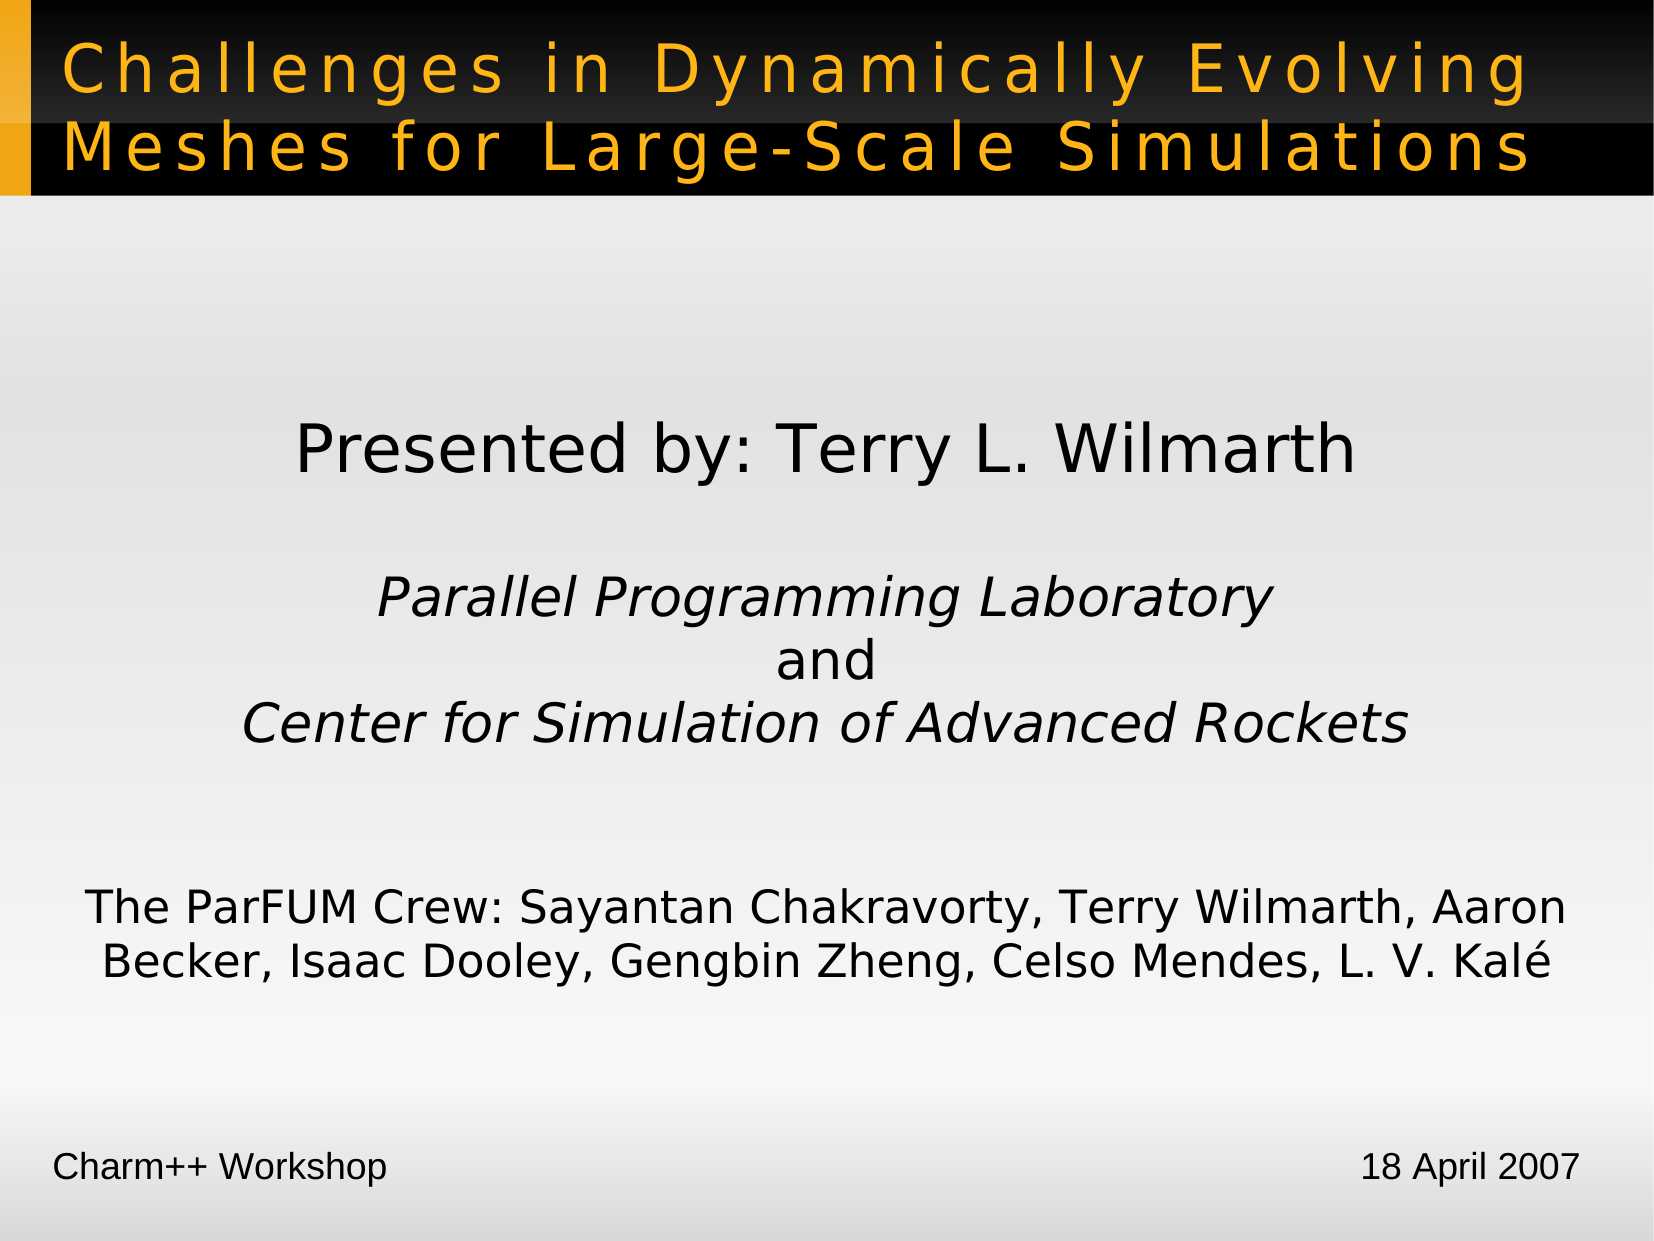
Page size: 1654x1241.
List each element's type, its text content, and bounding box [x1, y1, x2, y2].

title Challenges in Dynamically Evolving Meshes for Large-Scale Simulations [61, 30, 1599, 187]
subtitle Presented by: Terry L. Wilmarth Parallel Programming Laboratory and Center for Simulation of Advanced Rockets The ParFUM Crew: Sayantan Chakravorty, Terry Wilmarth, Aaron Becker, Isaac Dooley, Gengbin Zheng, Celso Mendes, L. V. Kalé [82, 297, 1571, 1102]
picture [0, 0, 1654, 1241]
text_box Charm++ Workshop 18 April 2007 [37, 1138, 1613, 1201]
